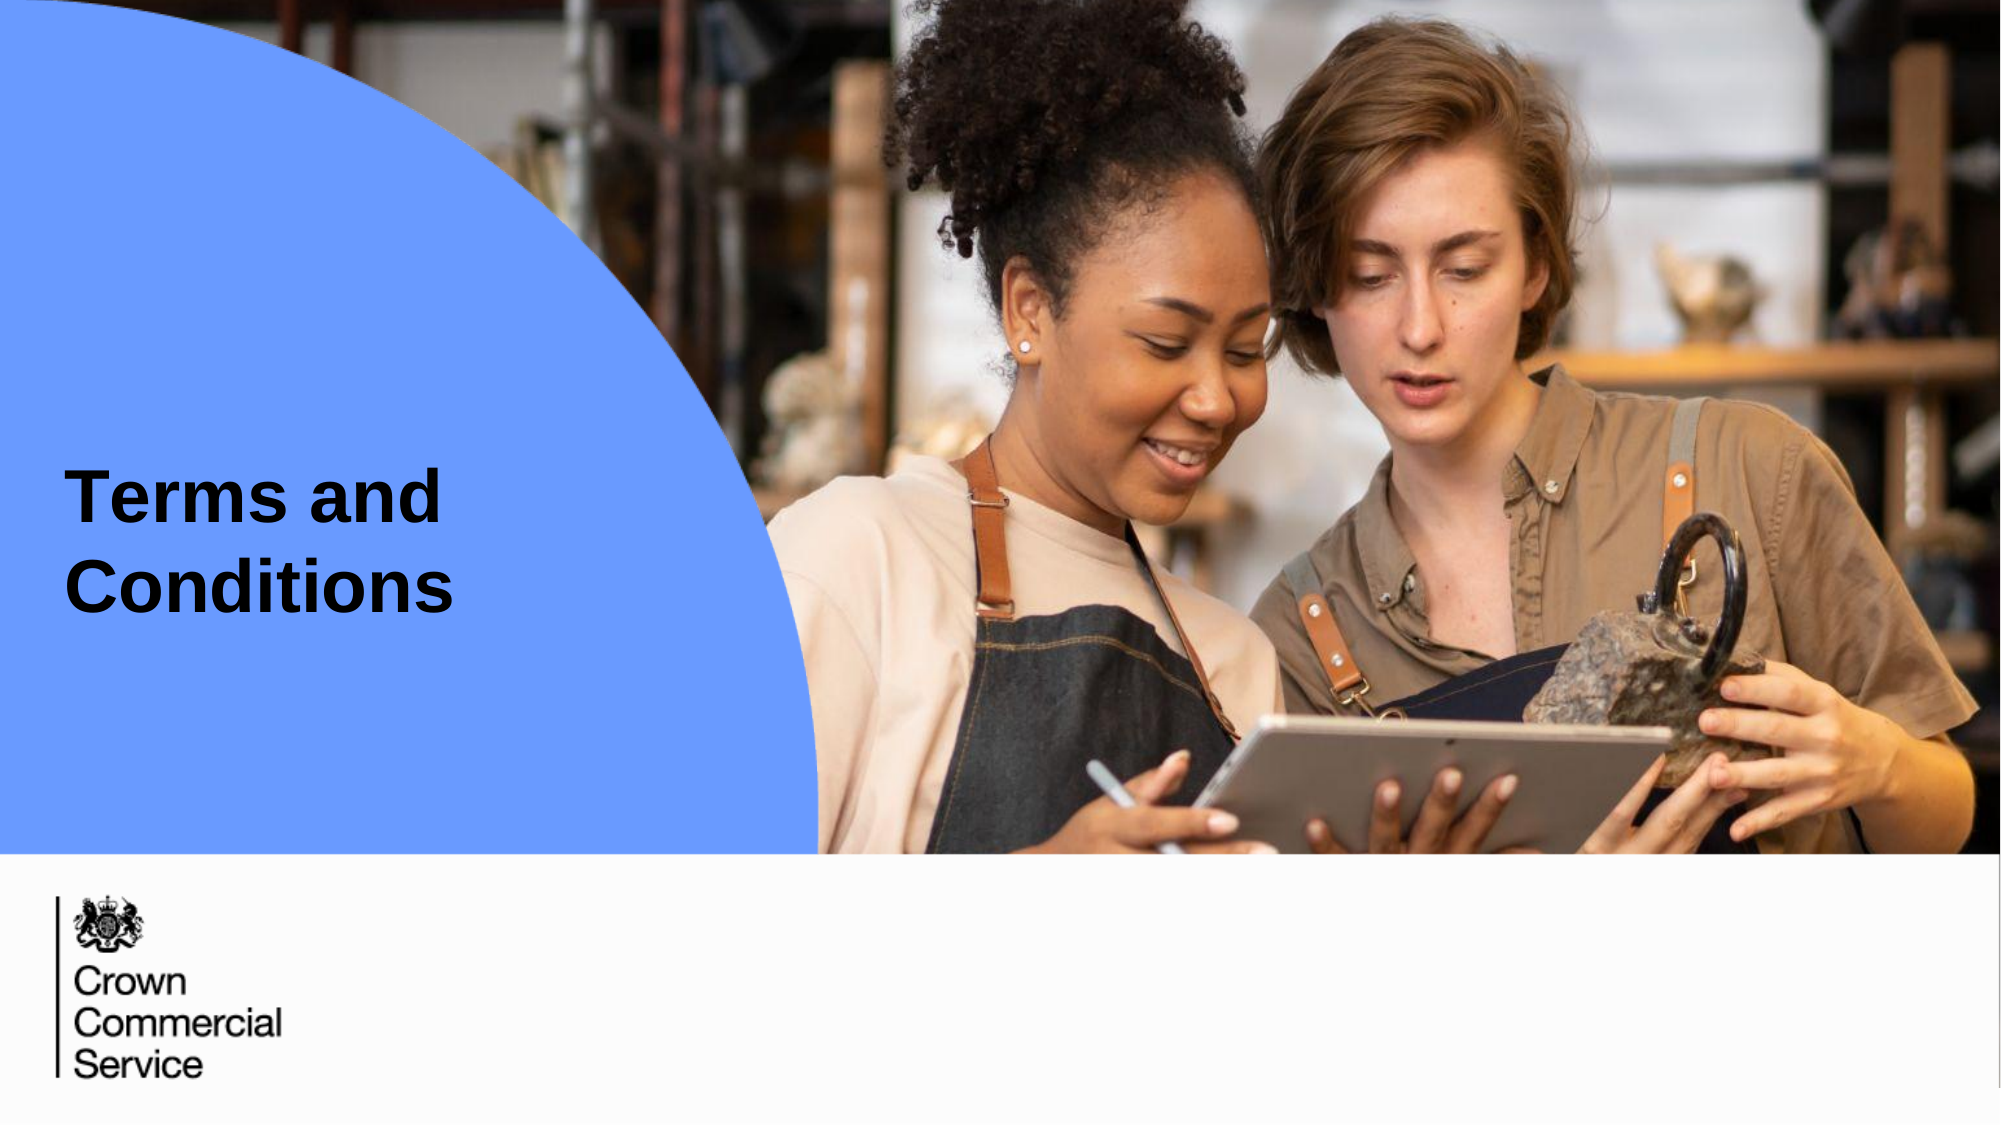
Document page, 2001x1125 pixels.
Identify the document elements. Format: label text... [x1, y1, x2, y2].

title Terms and Conditions [64, 447, 681, 760]
